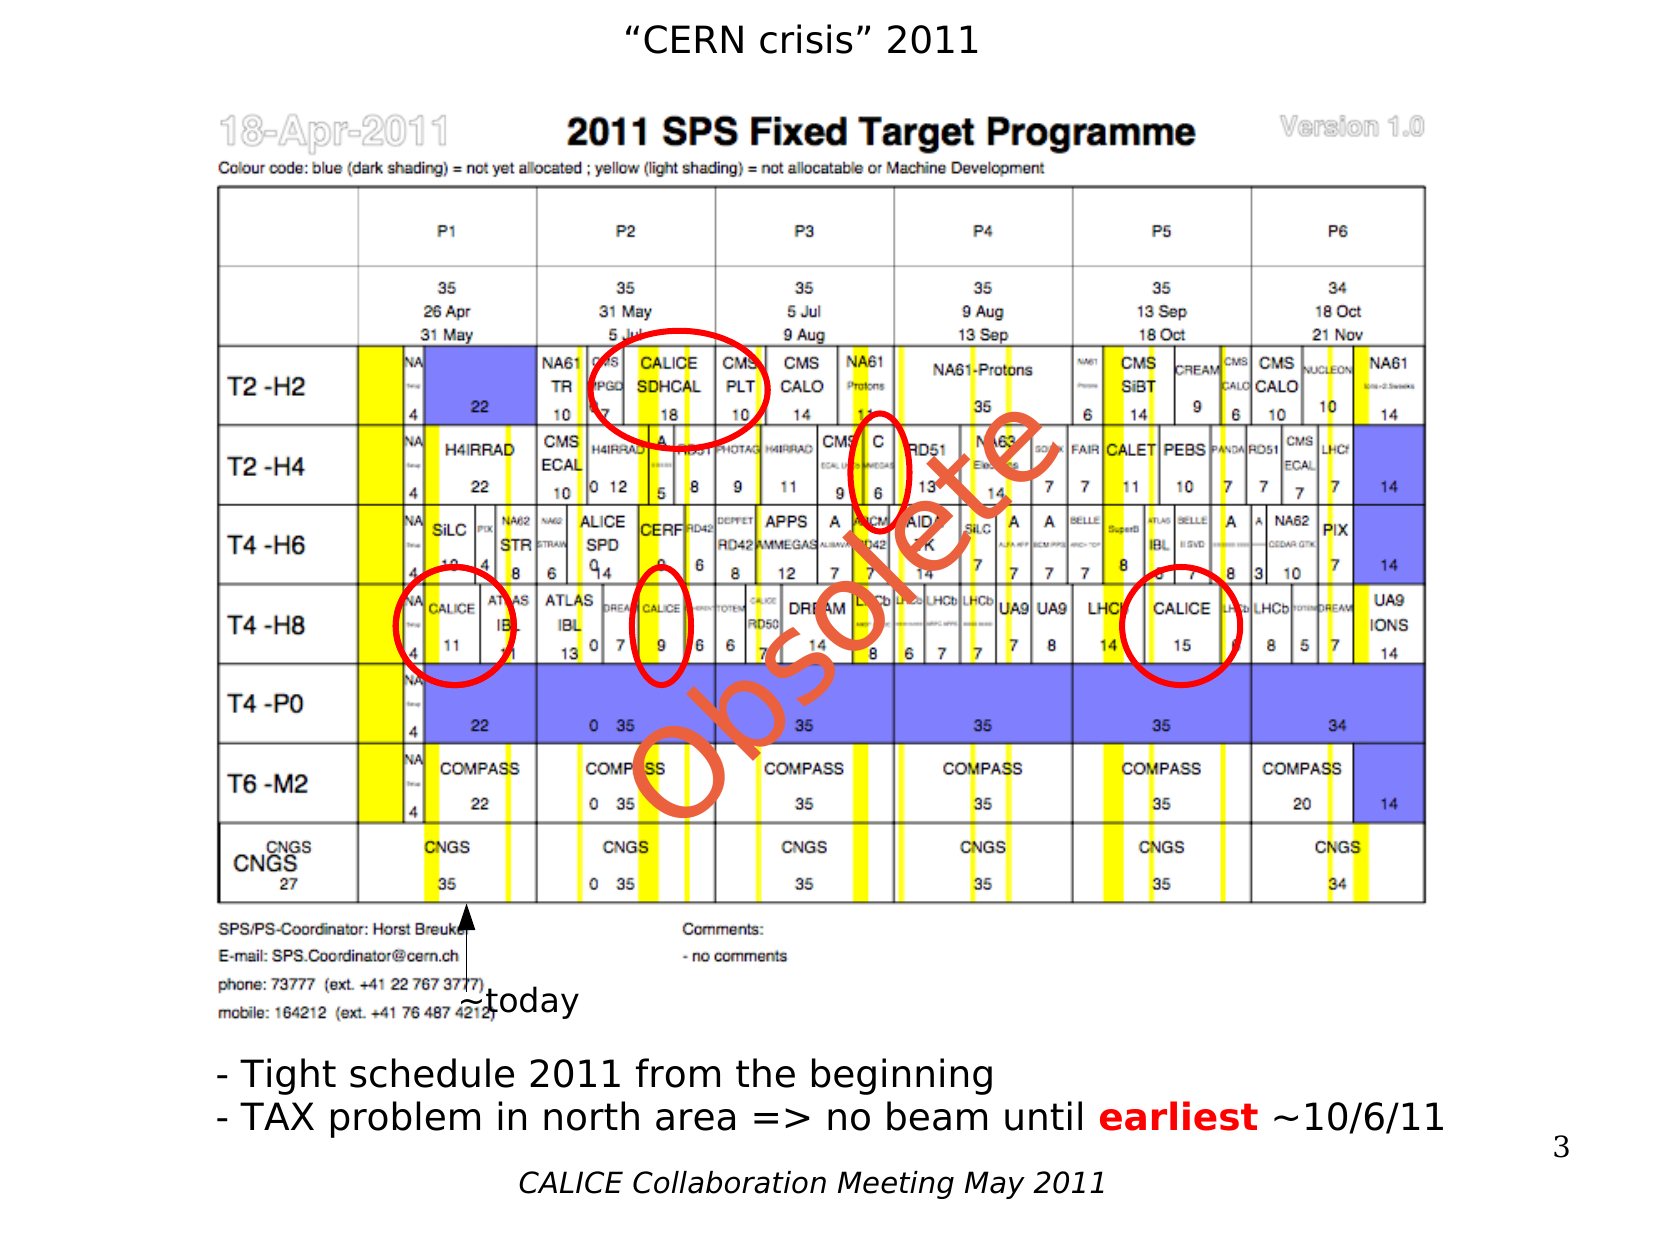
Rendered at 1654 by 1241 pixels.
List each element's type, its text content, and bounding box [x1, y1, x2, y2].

picture [129, 92, 1443, 1097]
text_box ~today [442, 974, 596, 1045]
text_box Obsolete [578, 347, 1107, 876]
text_box - Tight schedule 2011 from the beginning - TAX problem in north area => no beam until earliest ~10/6/11 [200, 1045, 1456, 1148]
text_box “CERN crisis” 2011 [608, 11, 1020, 71]
